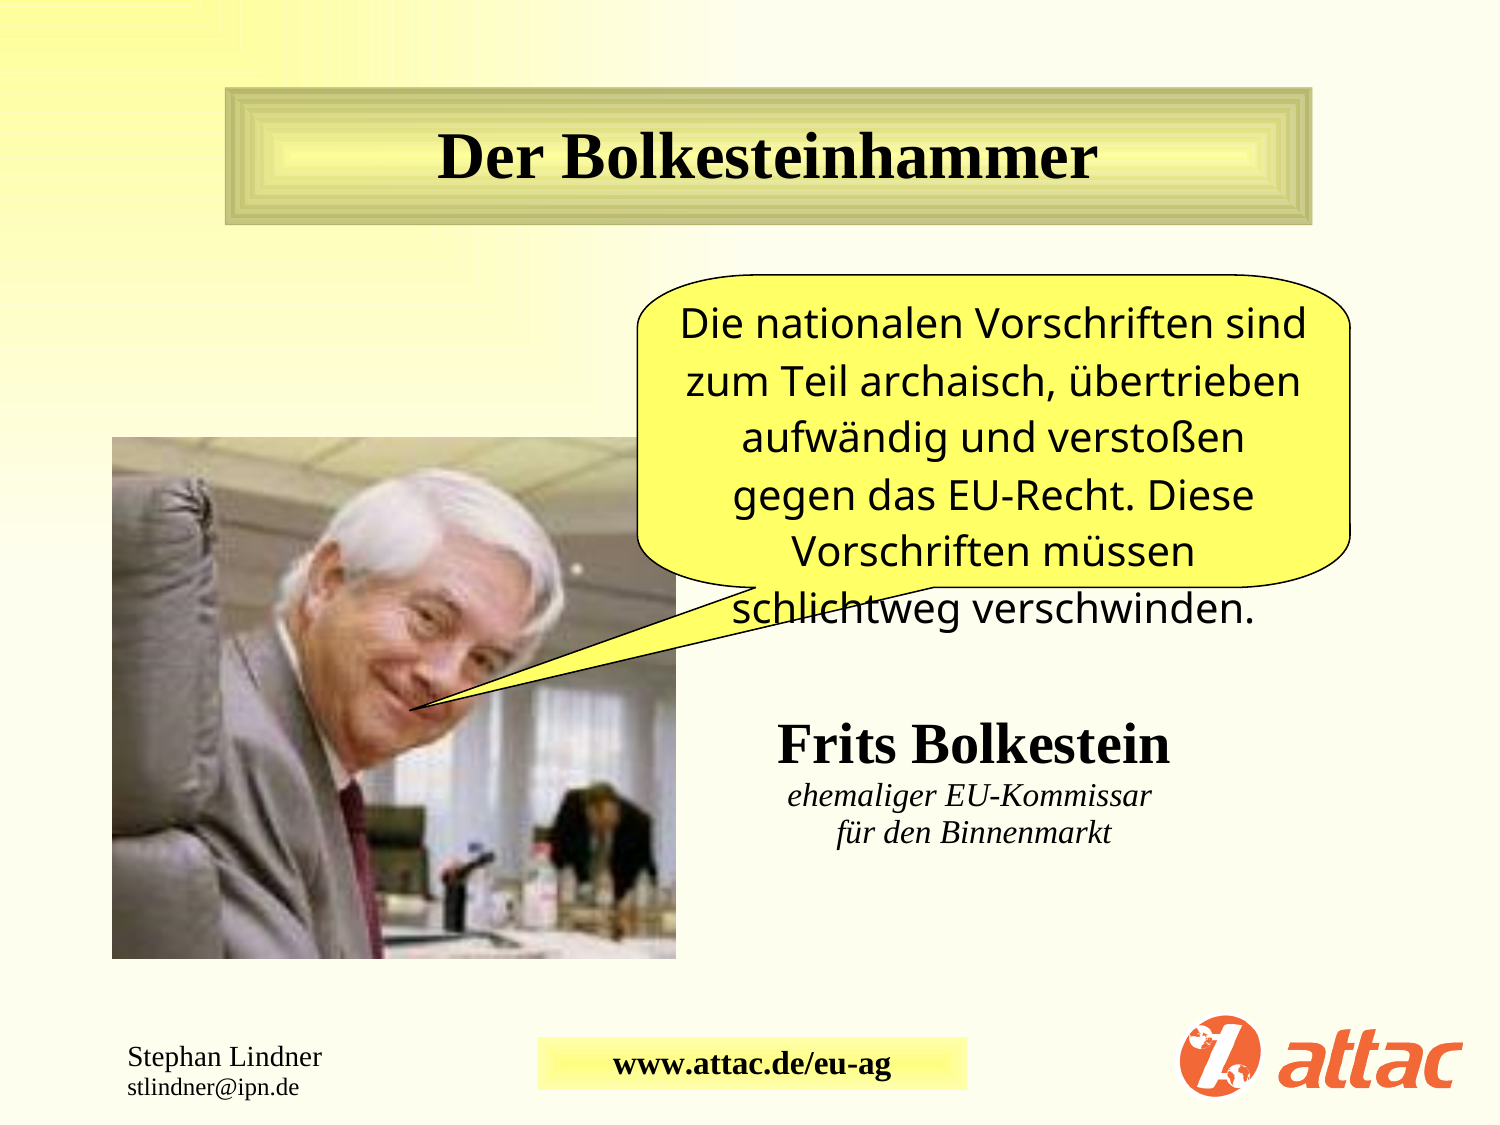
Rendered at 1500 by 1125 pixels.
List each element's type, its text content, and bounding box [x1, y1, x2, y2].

text_box Frits Bolkestein ehemaliger EU-Kommissar für den Binnenmarkt [762, 704, 1186, 859]
title Der Bolkesteinhammer [224, 87, 1313, 226]
text_box Stephan Lindner stlindner@ipn.de [112, 1032, 338, 1109]
text_box Die nationalen Vorschriften sind zum Teil archaisch, übertrieben aufwändig und verstoßen gegen das EU-Recht. Diese Vorschriften müssen schlichtweg verschwinden. [409, 274, 1351, 711]
picture [1175, 1012, 1463, 1101]
text_box www.attac.de/eu-ag [537, 1037, 968, 1090]
picture [112, 437, 676, 959]
